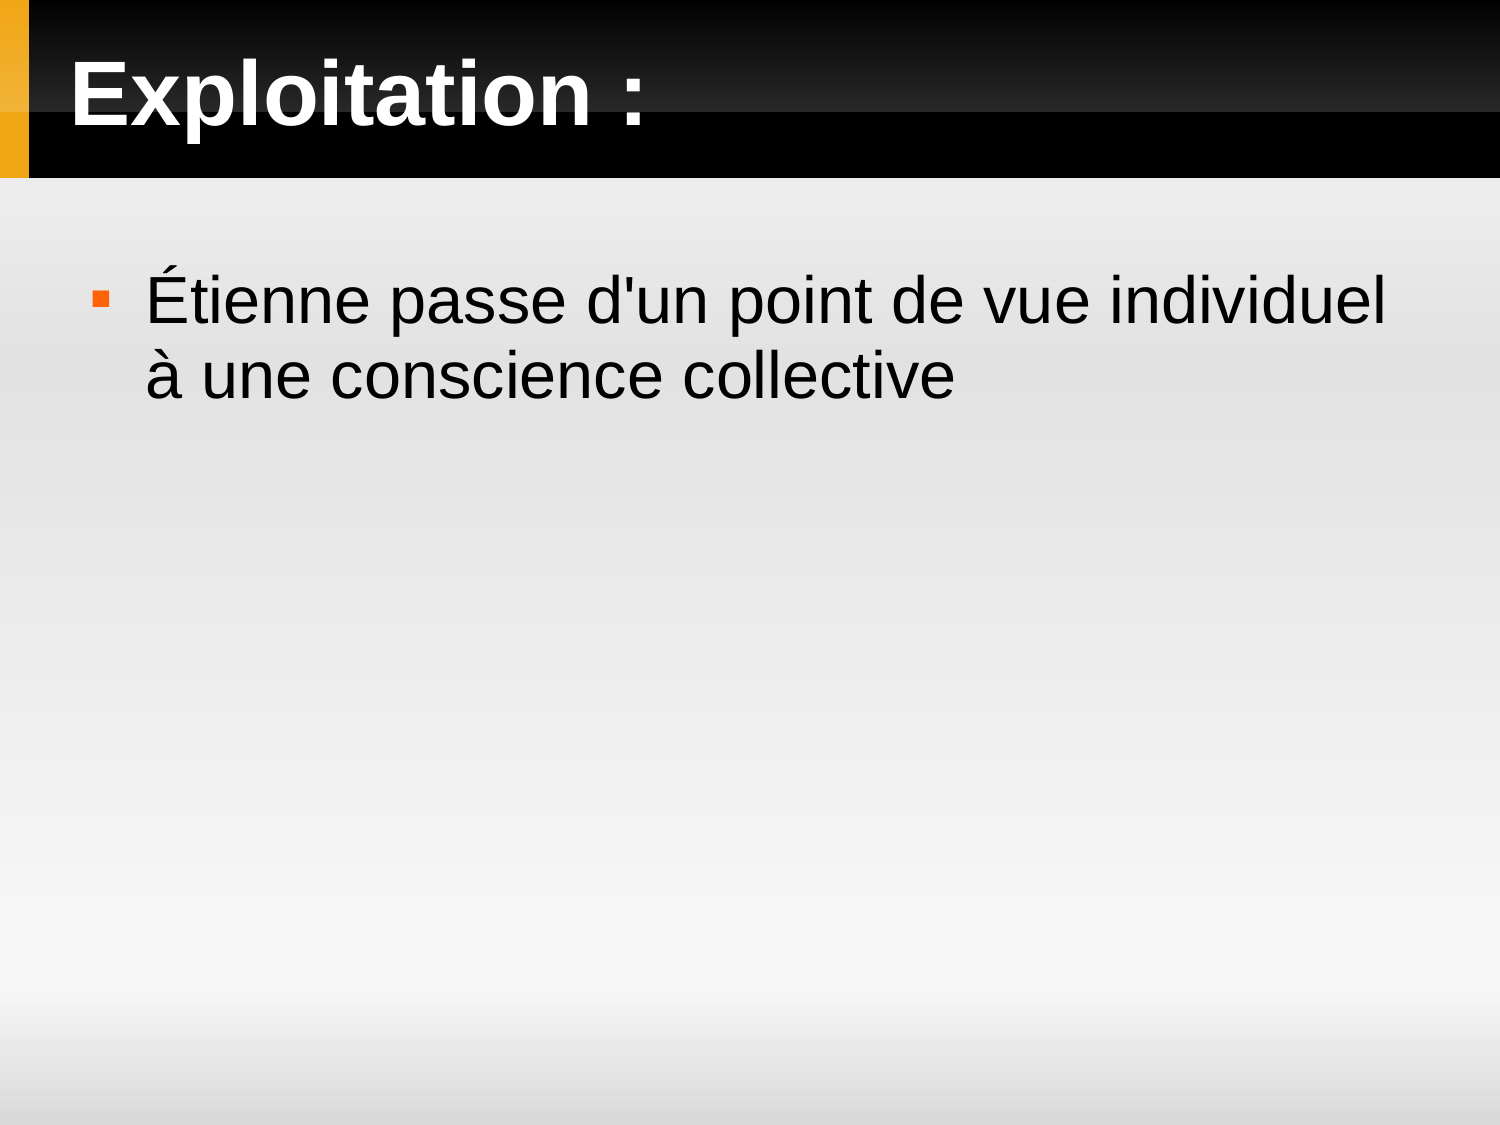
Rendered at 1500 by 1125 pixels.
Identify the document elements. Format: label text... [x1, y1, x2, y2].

list Étienne passe d'un point de vue individuel à une conscience collective [75, 263, 1425, 991]
picture [0, 0, 1500, 1125]
title Exploitation : [69, 7, 1420, 181]
